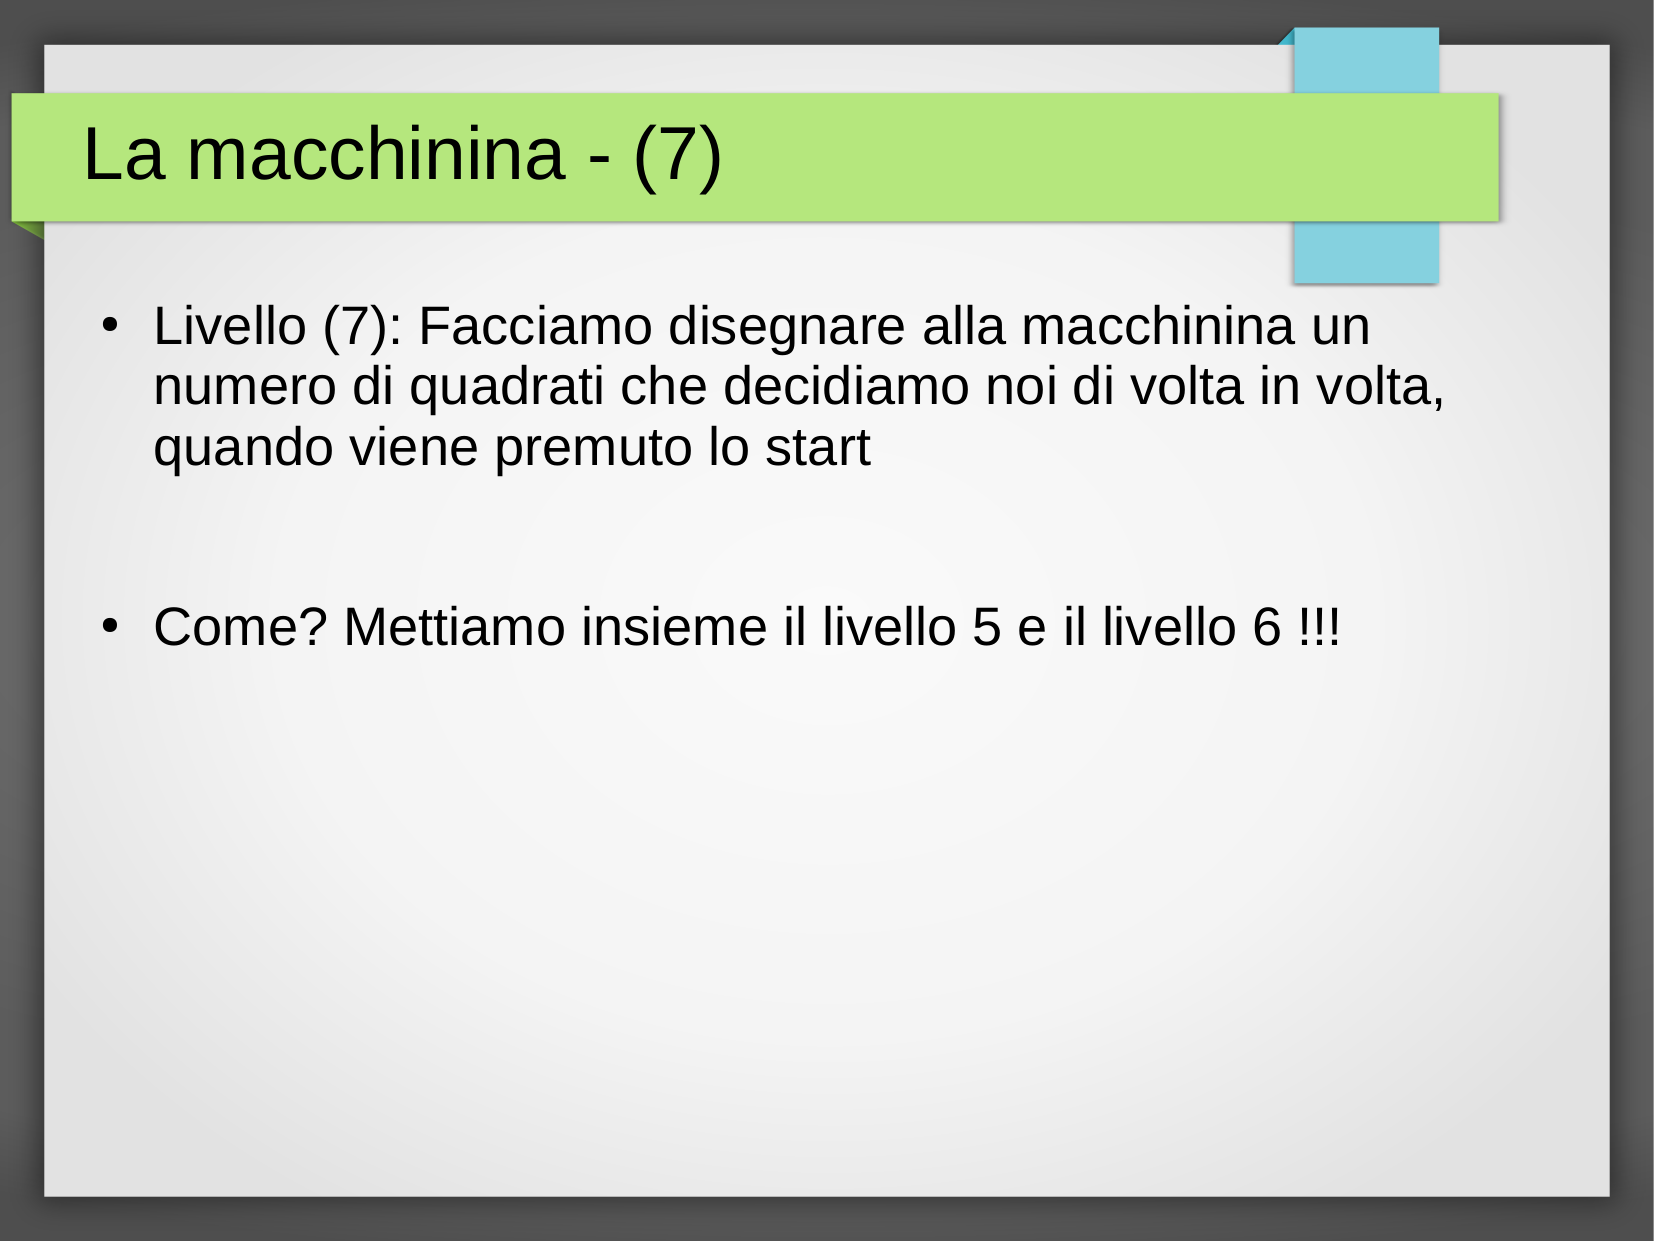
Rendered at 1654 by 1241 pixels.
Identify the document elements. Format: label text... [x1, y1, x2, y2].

picture [0, 0, 1654, 1241]
title La macchinina - (7) [82, 94, 1264, 213]
list Livello (7): Facciamo disegnare alla macchinina un numero di quadrati che decidiamo noi di volta in volta, quando viene premuto lo start Come? Mettiamo insieme il livello 5 e il livello 6 !!! [82, 295, 1571, 1015]
